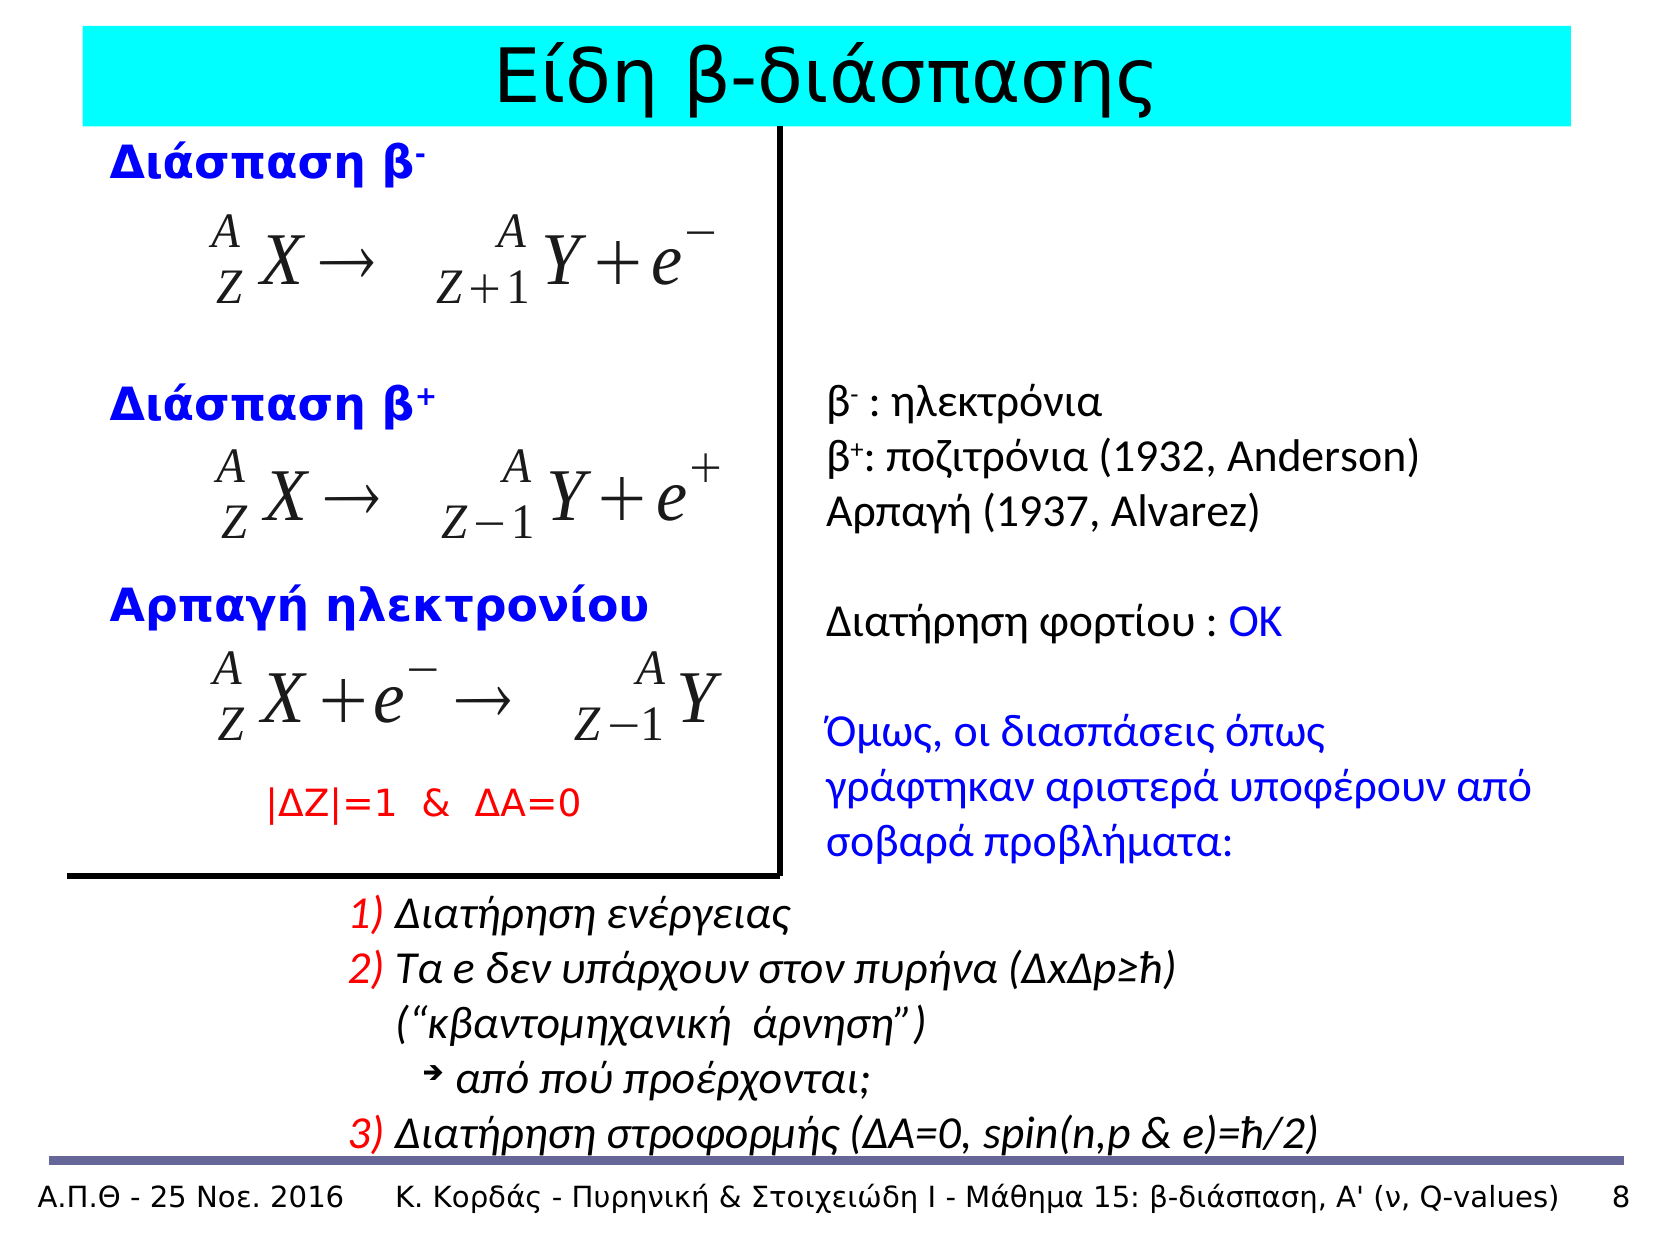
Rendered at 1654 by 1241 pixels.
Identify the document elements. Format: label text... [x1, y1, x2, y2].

text_box |ΔΖ|=1 & ΔΑ=0 [119, 771, 728, 832]
title Είδη β-διάσπασης [82, 25, 1571, 127]
text_box Διάσπαση β+ [94, 370, 470, 441]
chart [190, 642, 751, 753]
text_box Διατήρηση ενέργειας Tα e δεν υπάρχουν στον πυρήνα (ΔxΔp≥ħ) (“κβαντομηχανική άρνηση”) από πού προέρχονται; Διατήρηση στροφορμής (ΔΑ=0, spin(n,p & e)=ħ/2) [332, 875, 1619, 1166]
chart [194, 441, 748, 551]
chart [189, 205, 743, 315]
text_box β- : ηλεκτρόνια β+: ποζιτρόνια (1932, Αnderson) Αρπαγή (1937, Alvarez) Διατήρηση φορτίου : ΟΚ Όμως, οι διασπάσεις όπως γράφτηκαν αριστερά υποφέρουν από σοβαρά προβλήματα: [811, 363, 1613, 874]
text_box Αρπαγή ηλεκτρονίου [94, 571, 733, 642]
text_box Διάσπαση β- [94, 128, 470, 199]
